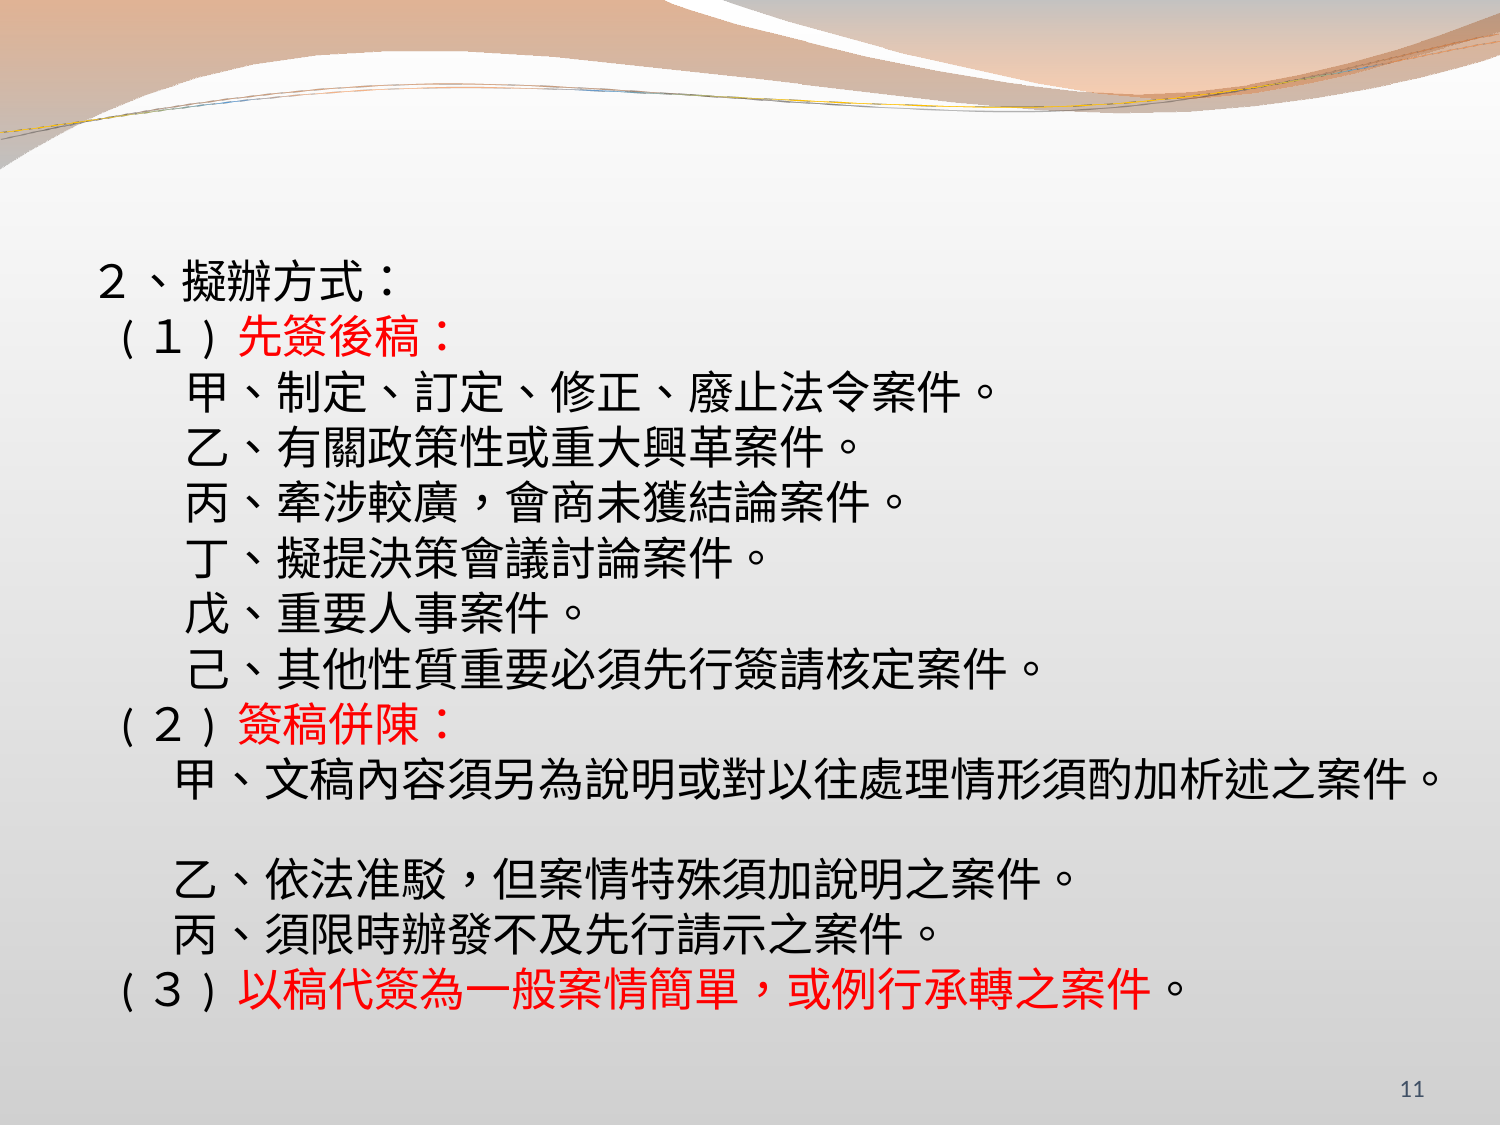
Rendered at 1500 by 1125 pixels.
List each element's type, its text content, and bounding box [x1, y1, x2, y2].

text_box <編號> [1299, 1042, 1426, 1103]
picture [0, 33, 1500, 140]
list ２、擬辦方式： (１) 先簽後稿： 甲、制定、訂定、修正、廢止法令案件。 乙、有關政策性或重大興革案件。 丙、牽涉較廣，會商未獲結論案件。 丁、擬提決策會議討論案件。 戊、重要人事案件。 己、其他性質重要必須先行簽請核定案件。 (２) 簽稿併陳： 甲、文稿內容須另為說明或對以往處理情形須酌加析述之案件。 乙、依法准駁，但案情特殊須加說明之案件。 丙、須限時辦發不及先行請示之案件。 (３) 以稿代簽為一般案情簡單，或例行承轉之案件。 [75, 255, 1426, 1038]
